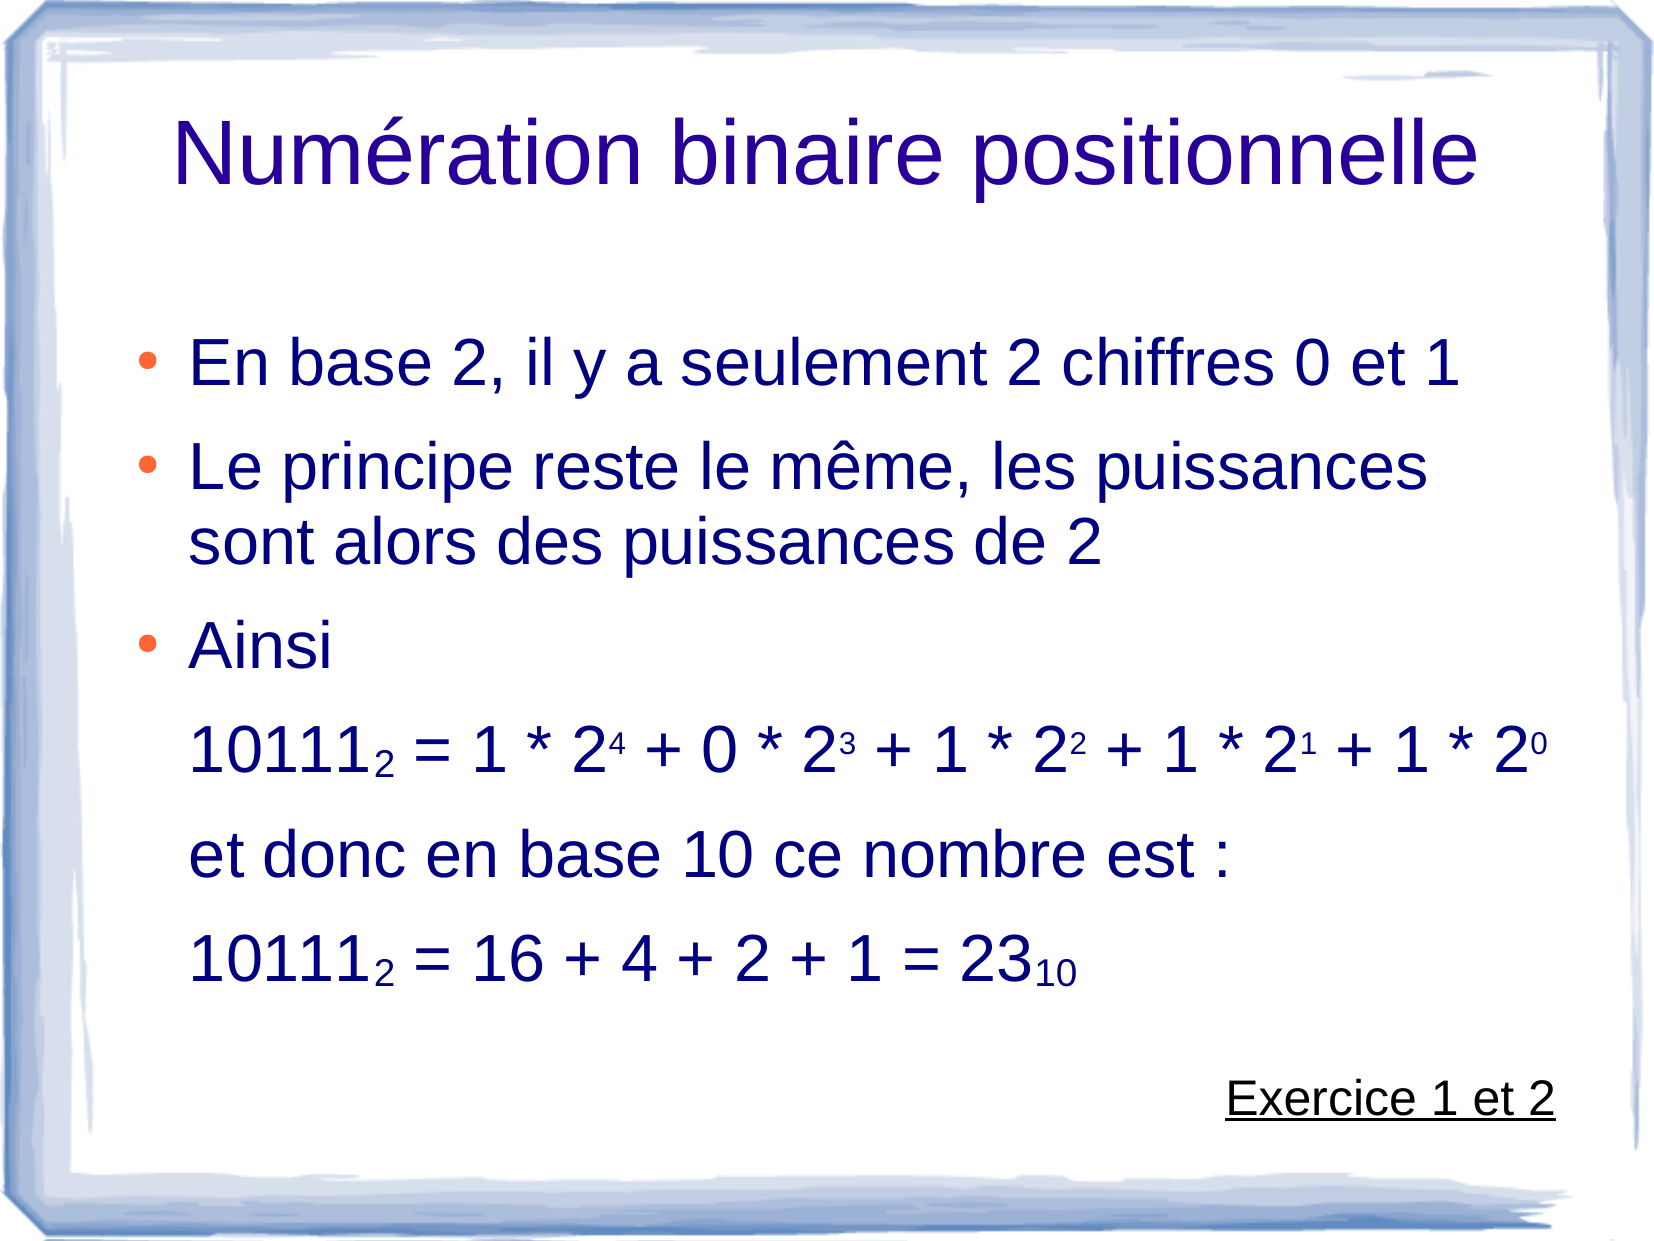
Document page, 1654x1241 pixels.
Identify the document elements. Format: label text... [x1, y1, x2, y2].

list En base 2, il y a seulement 2 chiffres 0 et 1 Le principe reste le même, les puissances sont alors des puissances de 2 Ainsi 101112 = 1 * 24 + 0 * 23 + 1 * 22 + 1 * 21 + 1 * 20 et donc en base 10 ce nombre est : 101112 = 16 + 4 + 2 + 1 = 2310 [118, 324, 1571, 1144]
text_box Exercice 1 et 2 [1210, 1062, 1595, 1134]
picture [0, 0, 1654, 1241]
title Numération binaire positionnelle [82, 49, 1571, 257]
